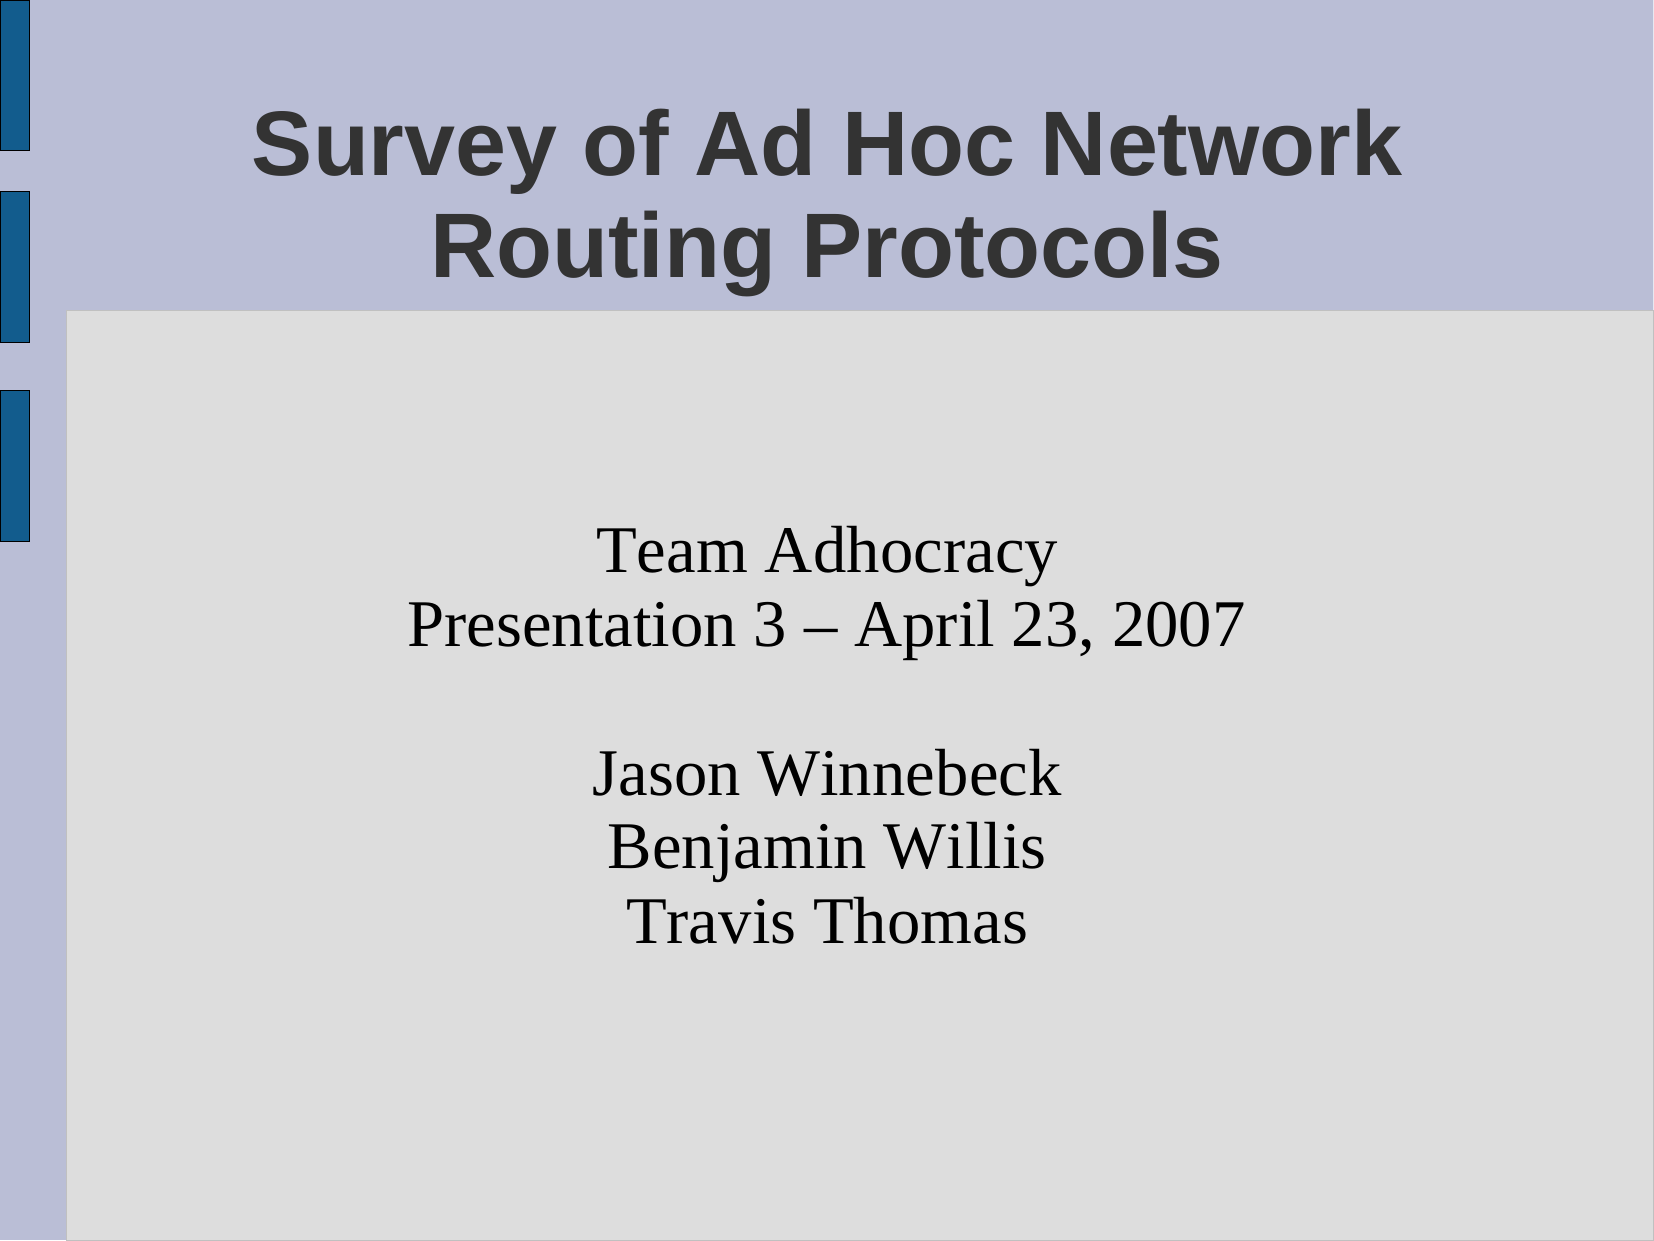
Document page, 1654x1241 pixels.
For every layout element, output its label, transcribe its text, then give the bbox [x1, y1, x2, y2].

title Survey of Ad Hoc Network Routing Protocols [121, 91, 1534, 299]
subtitle Team Adhocracy Presentation 3 – April 23, 2007 Jason Winnebeck Benjamin Willis Travis Thomas [121, 344, 1534, 1127]
